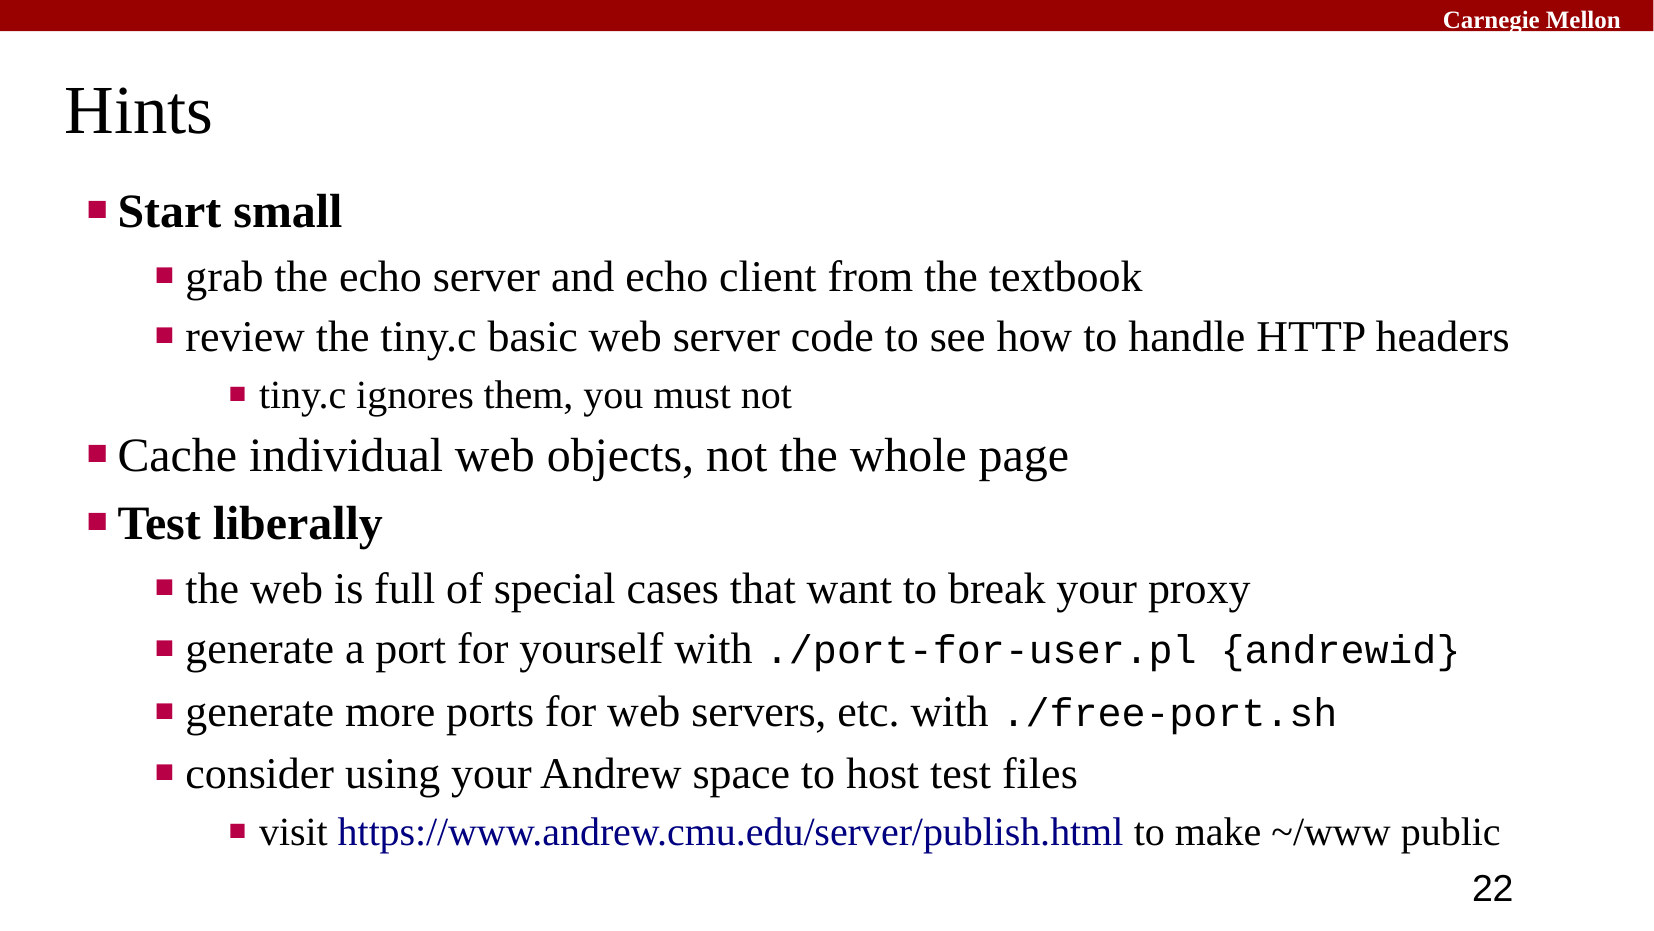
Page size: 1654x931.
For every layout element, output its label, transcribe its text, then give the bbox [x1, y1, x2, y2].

list Start small grab the echo server and echo client from the textbook review the tiny.c basic web server code to see how to handle HTTP headers tiny.c ignores them, you must not Cache individual web objects, not the whole page Test liberally the web is full of special cases that want to break your proxy generate a port for yourself with ./port-for-user.pl {andrewid} generate more ports for web servers, etc. with ./free-port.sh consider using your Andrew space to host test files visit https://www.andrew.cmu.edu/server/publish.html to make ~/www public [71, 184, 1576, 859]
title Hints [64, 58, 1576, 163]
